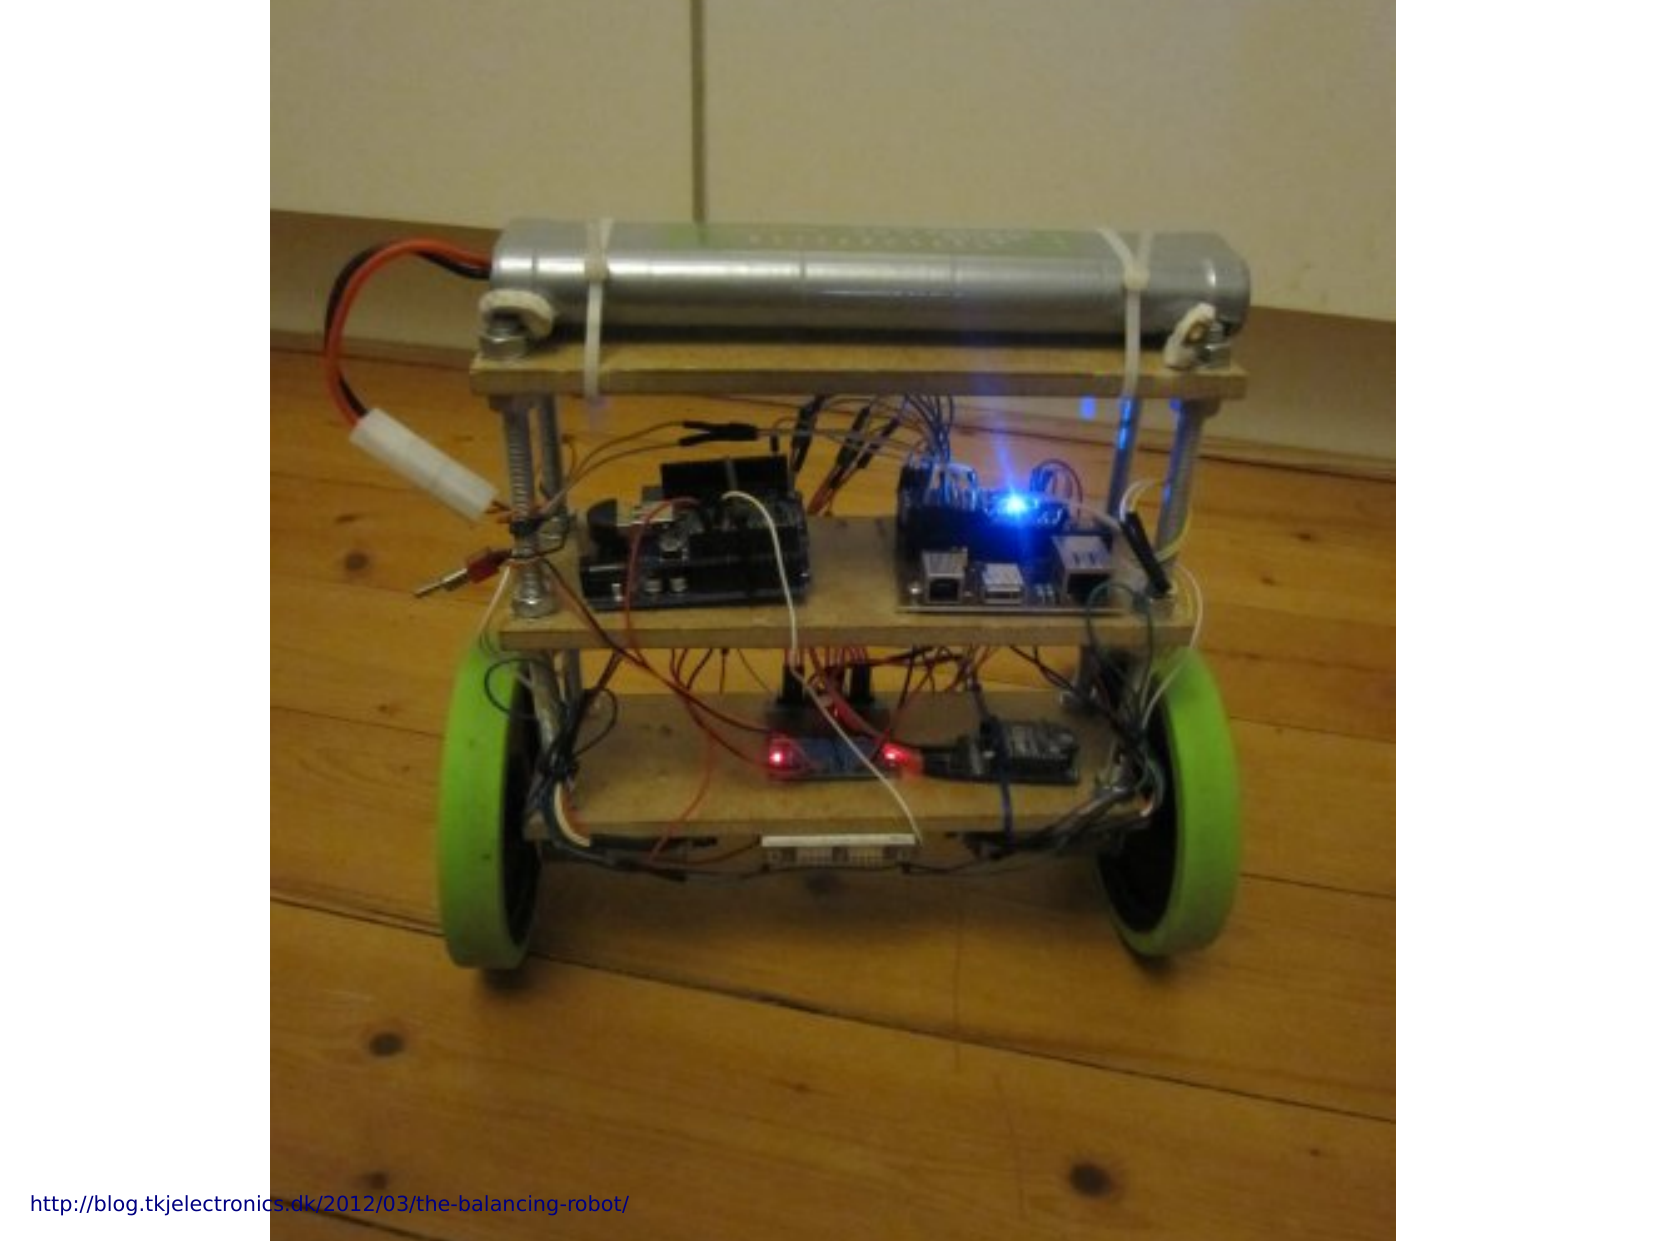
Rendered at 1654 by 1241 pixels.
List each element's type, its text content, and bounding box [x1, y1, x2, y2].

picture [270, 0, 1396, 1241]
text_box http://blog.tkjelectronics.dk/2012/03/the-balancing-robot/ [15, 1185, 736, 1226]
